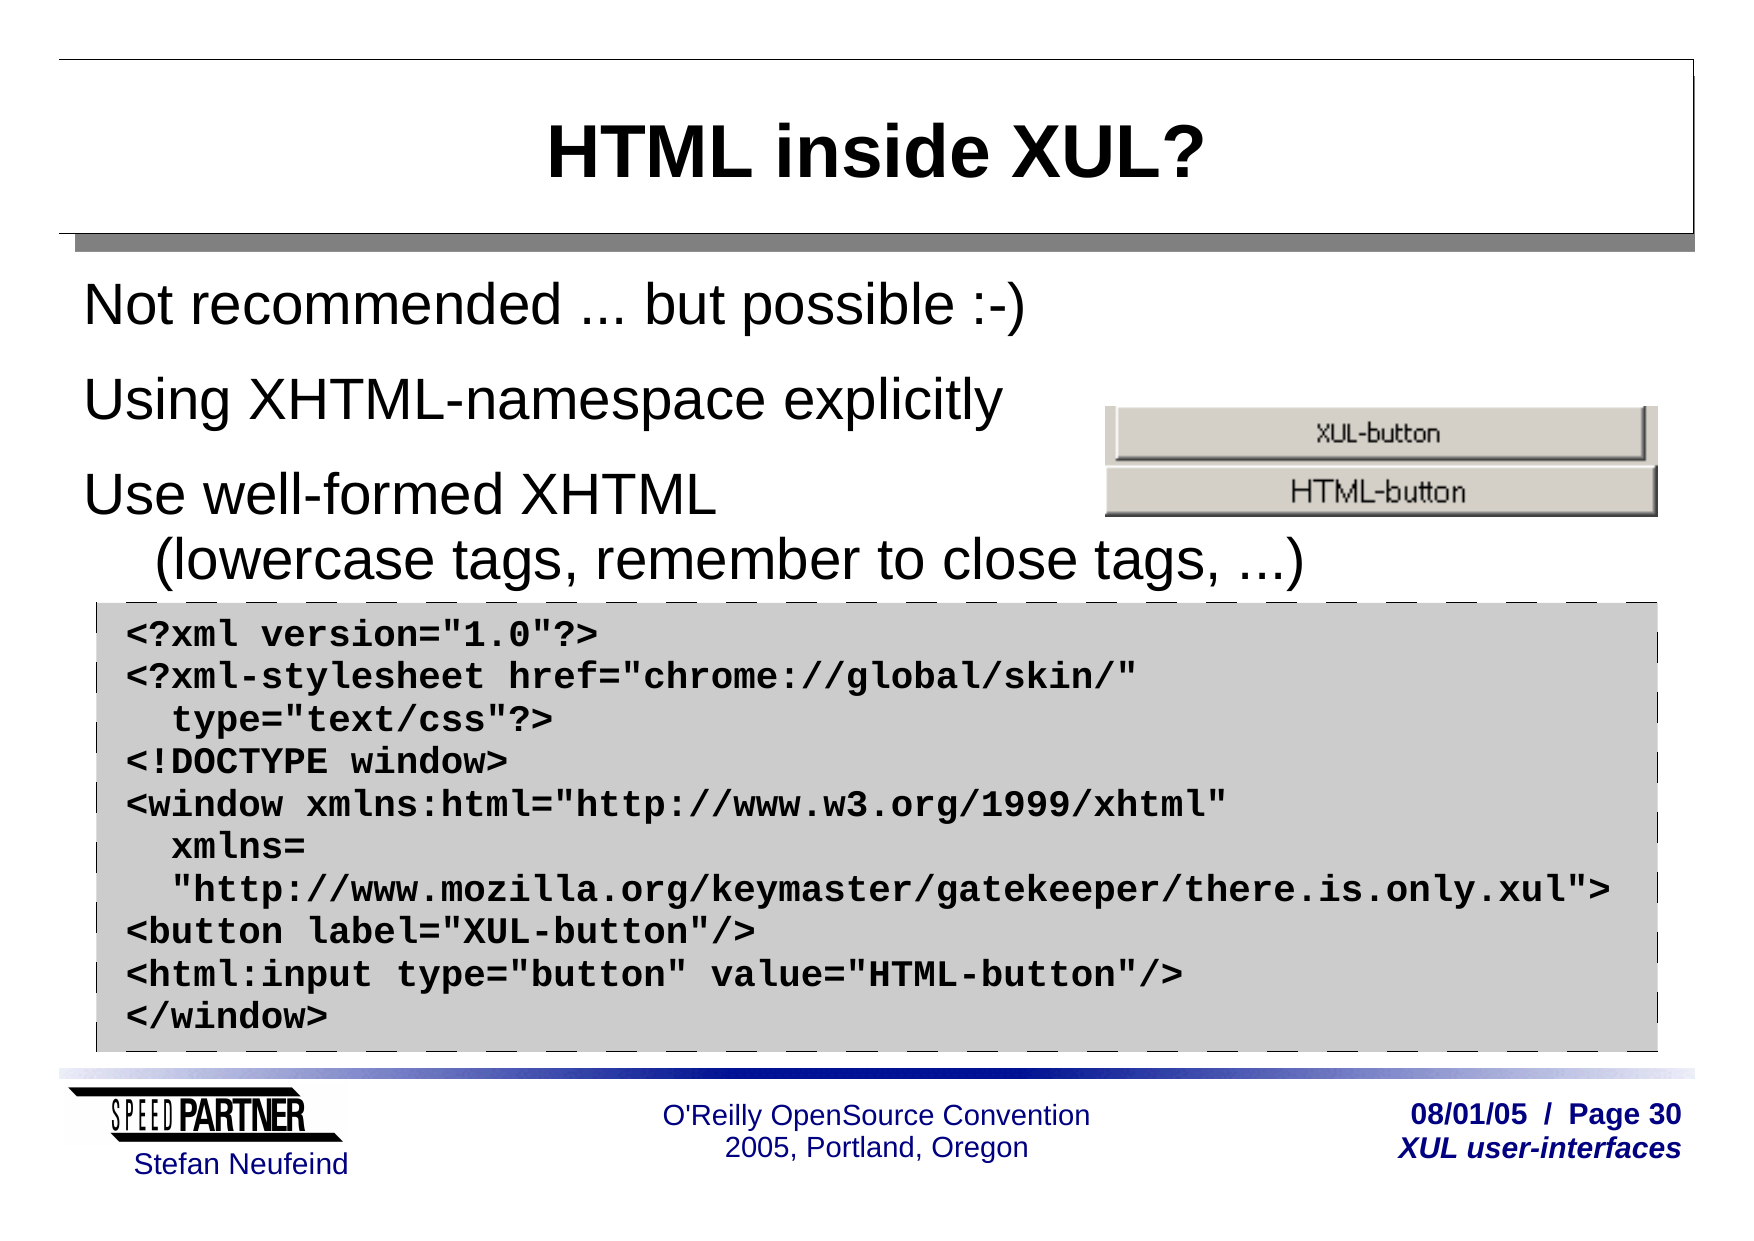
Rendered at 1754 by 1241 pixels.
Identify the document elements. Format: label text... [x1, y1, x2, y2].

text_box <?xml version="1.0"?> <?xml-stylesheet href="chrome://global/skin/" type="text/css"?> <!DOCTYPE window> <window xmlns:html="http://www.w3.org/1999/xhtml" xmlns= "http://www.mozilla.org/keymaster/gatekeeper/there.is.only.xul"> <button label="XUL-button"/> <html:input type="button" value="HTML-button"/> </window> [96, 602, 1658, 1052]
picture [64, 1082, 348, 1146]
picture [59, 1068, 1695, 1079]
title HTML inside XUL? [59, 59, 1695, 244]
list Not recommended ... but possible :-) Using XHTML-namespace explicitly Use well-formed XHTML (lowercase tags, remember to close tags, ...) [71, 272, 1695, 1055]
picture [1105, 406, 1658, 517]
